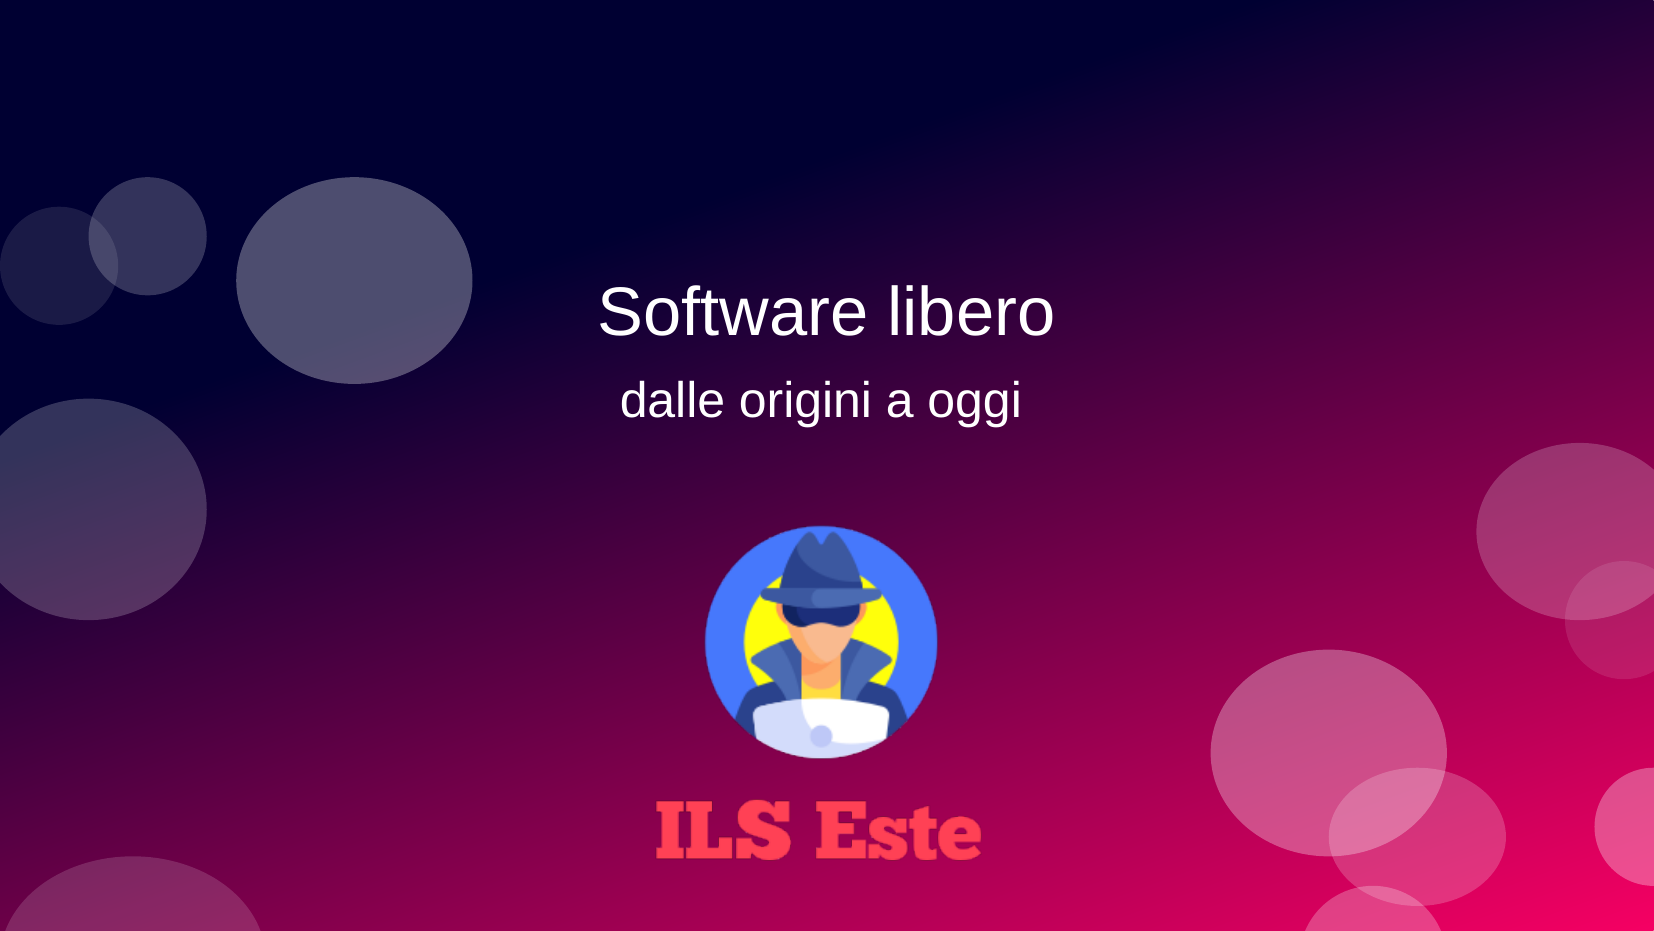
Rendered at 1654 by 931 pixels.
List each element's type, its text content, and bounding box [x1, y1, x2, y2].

picture [545, 427, 1093, 931]
title Software libero [1565, 234, 1571, 390]
subtitle dalle origini a oggi [76, 234, 1565, 567]
